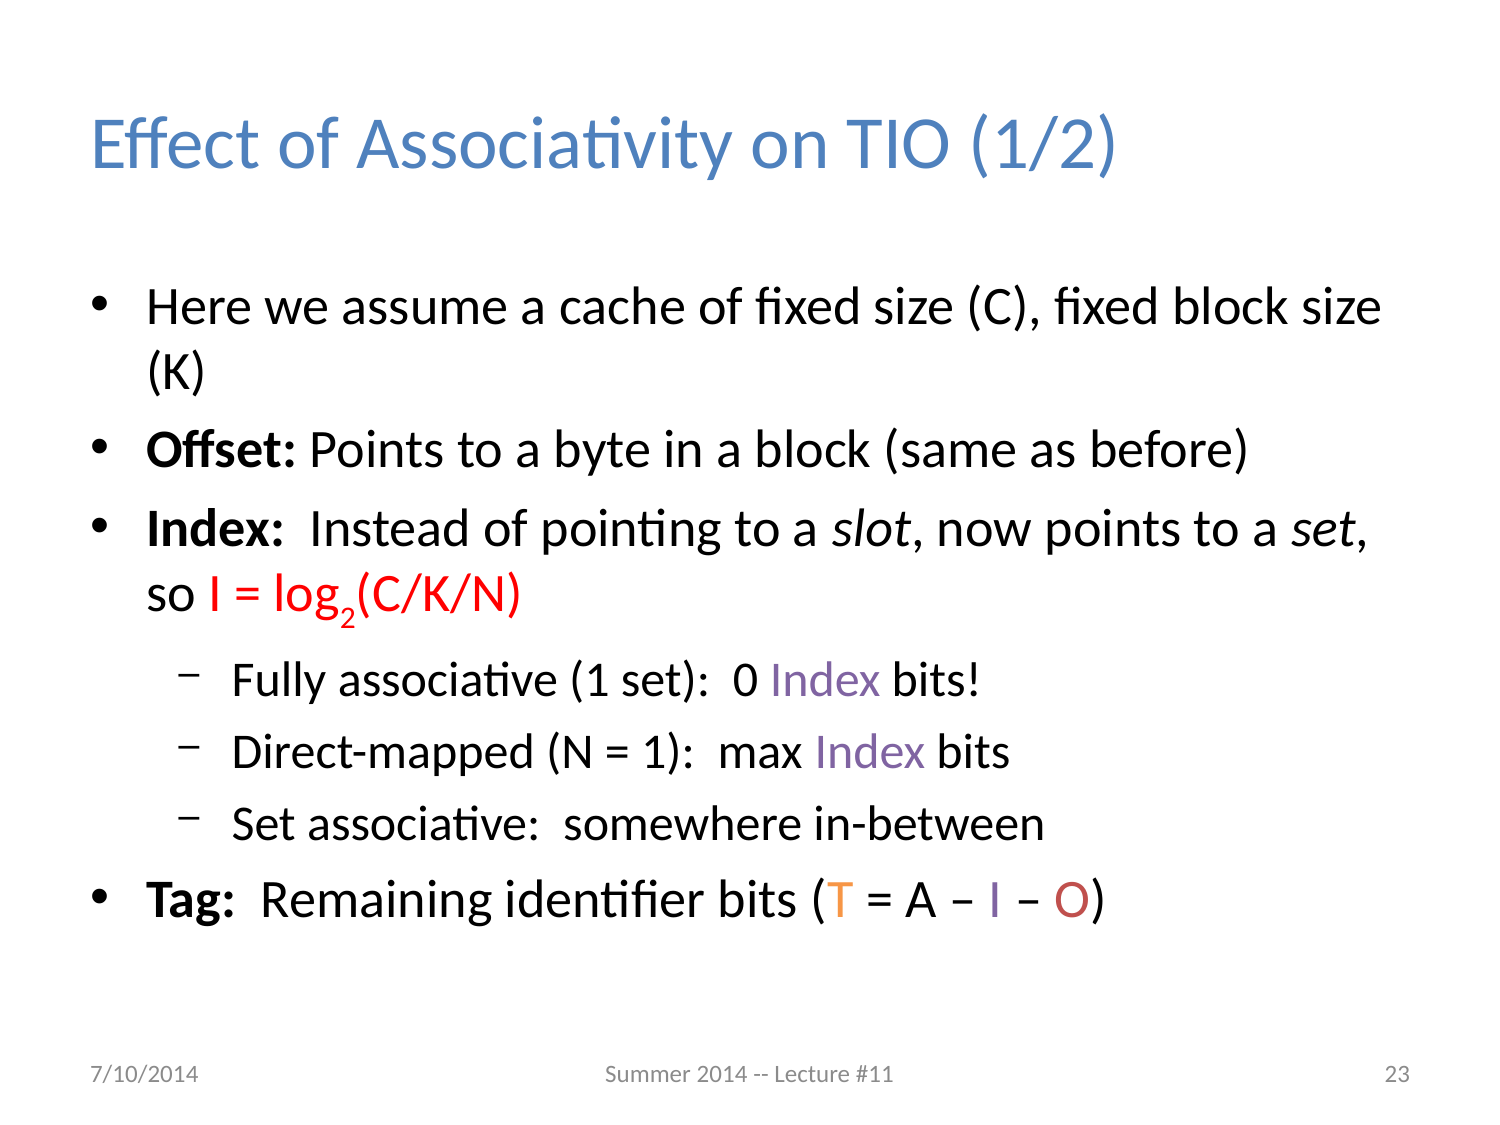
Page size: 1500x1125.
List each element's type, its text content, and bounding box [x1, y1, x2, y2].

slide_number 7/10/2014 [75, 1042, 425, 1103]
footer Summer 2014 -- Lecture #11 [512, 1042, 988, 1103]
list Here we assume a cache of fixed size (C), fixed block size (K) Offset: Points to a byte in a block (same as before) Index: Instead of pointing to a slot, now points to a set, so I = log2(C/K/N) Fully associative (1 set): 0 Index bits! Direct-mapped (N = 1): max Index bits Set associative: somewhere in-between Tag: Remaining identifier bits (T = A – I – O) [75, 262, 1425, 1073]
slide_number <number> [1074, 1042, 1425, 1103]
title Effect of Associativity on TIO (1/2) [75, 45, 1425, 233]
